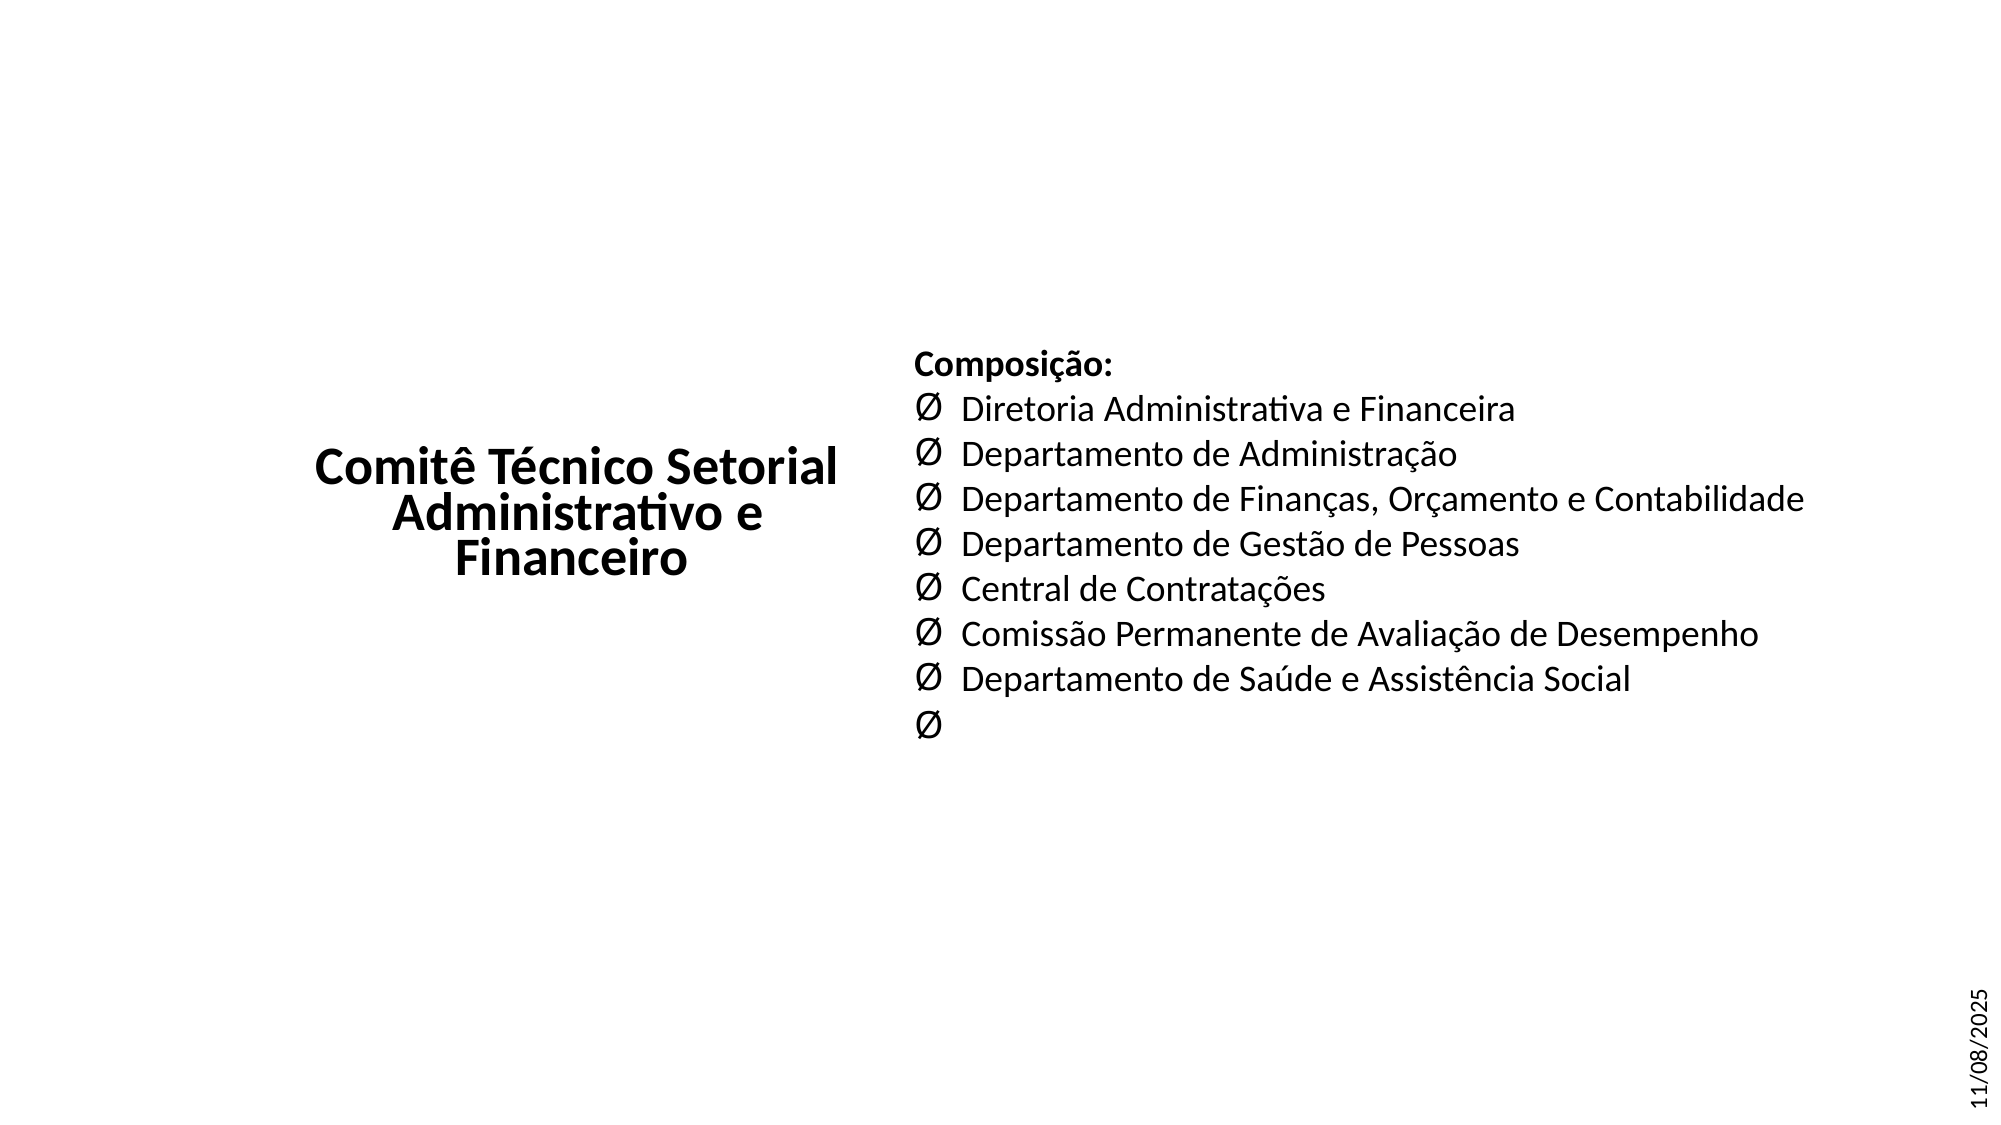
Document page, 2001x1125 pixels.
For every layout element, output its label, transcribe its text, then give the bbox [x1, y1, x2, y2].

text_box 11/08/2025 [1954, 972, 2000, 1125]
text_box Composição: Diretoria Administrativa e Financeira Departamento de Administração Departamento de Finanças, Orçamento e Contabilidade Departamento de Gestão de Pessoas Central de Contratações Comissão Permanente de Avaliação de Desempenho Departamento de Saúde e Assistência Social [899, 331, 1849, 756]
list Comitê Técnico Setorial Administrativo e Financeiro [256, 440, 899, 600]
